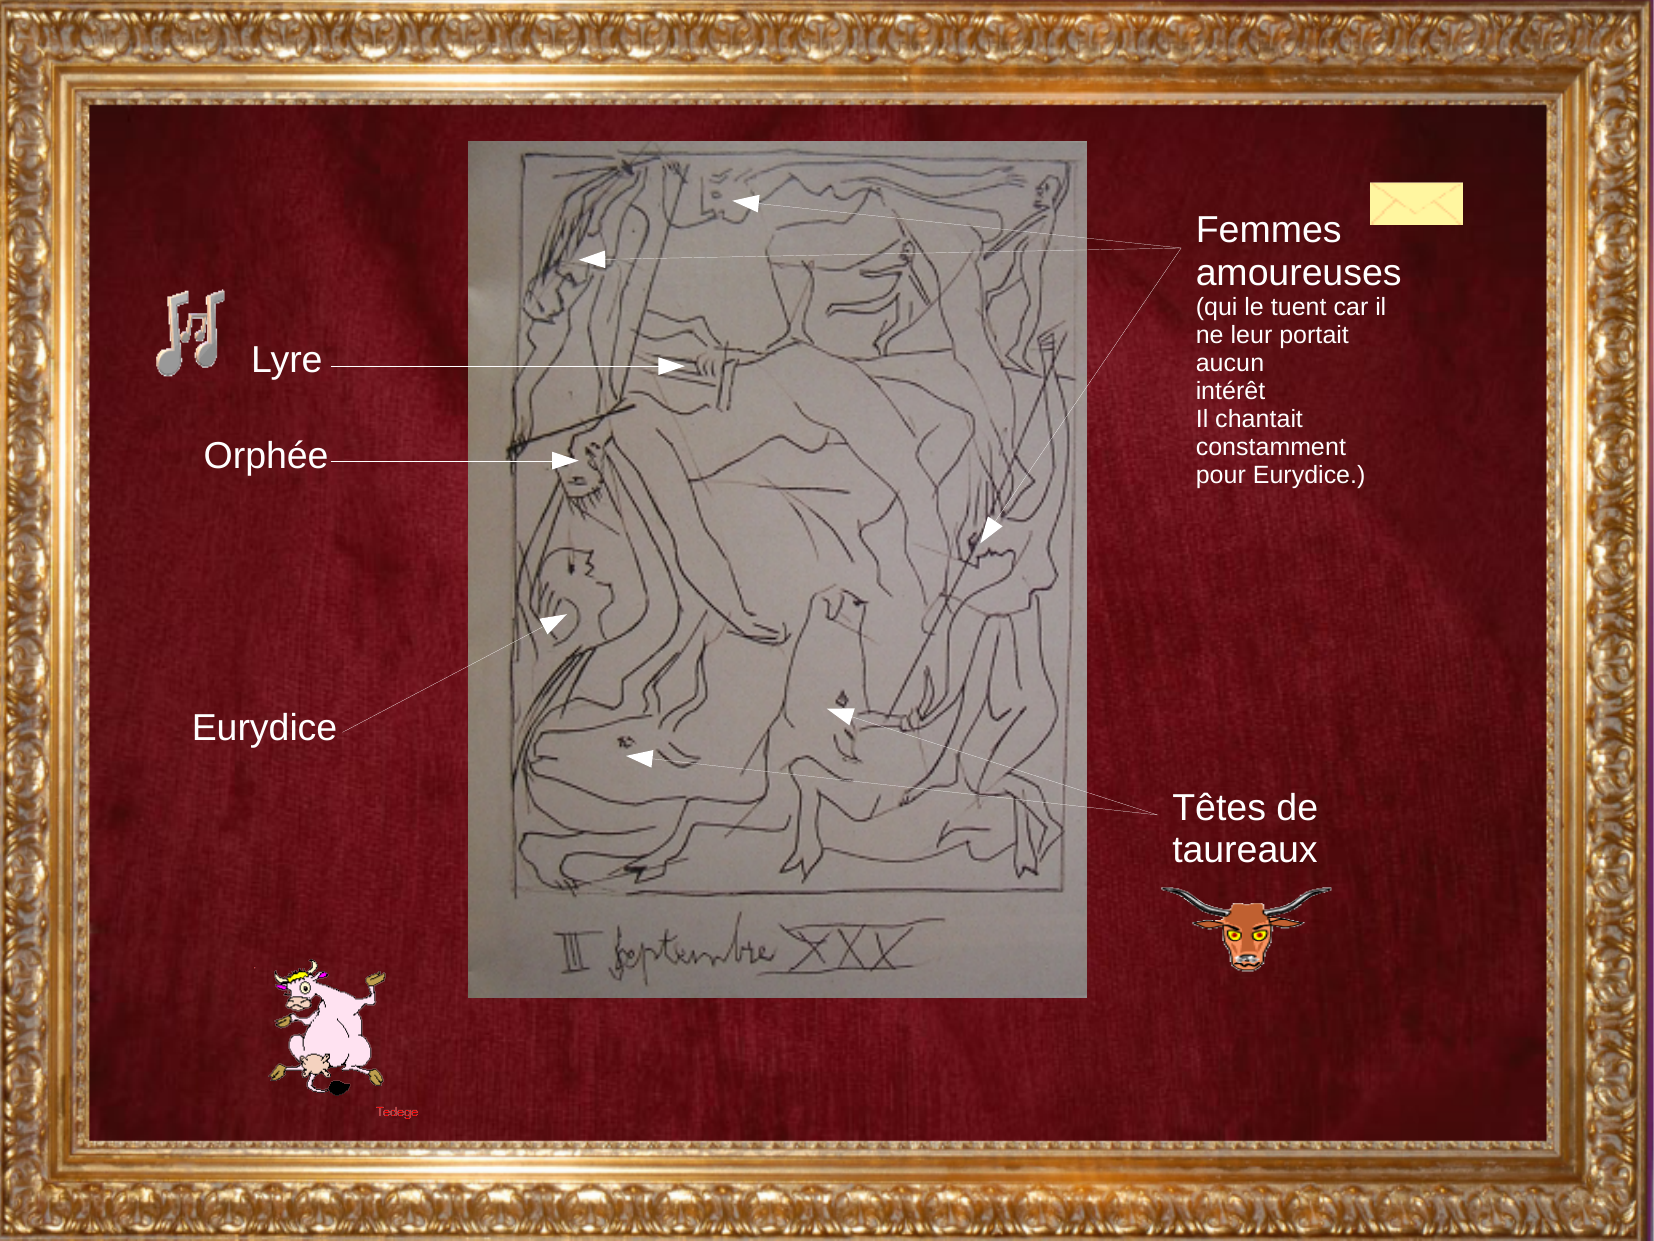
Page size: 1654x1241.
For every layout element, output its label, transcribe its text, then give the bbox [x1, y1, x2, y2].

text_box Orphée [188, 427, 367, 485]
text_box Eurydice [177, 699, 390, 756]
text_box Têtes de taureaux [1157, 779, 1359, 963]
picture [0, 0, 1654, 1241]
text_box Femmes amoureuses (qui le tuent car il ne leur portait aucun intérêt Il chantait constamment pour Eurydice.) [1181, 201, 1418, 525]
text_box Lyre [236, 330, 355, 427]
